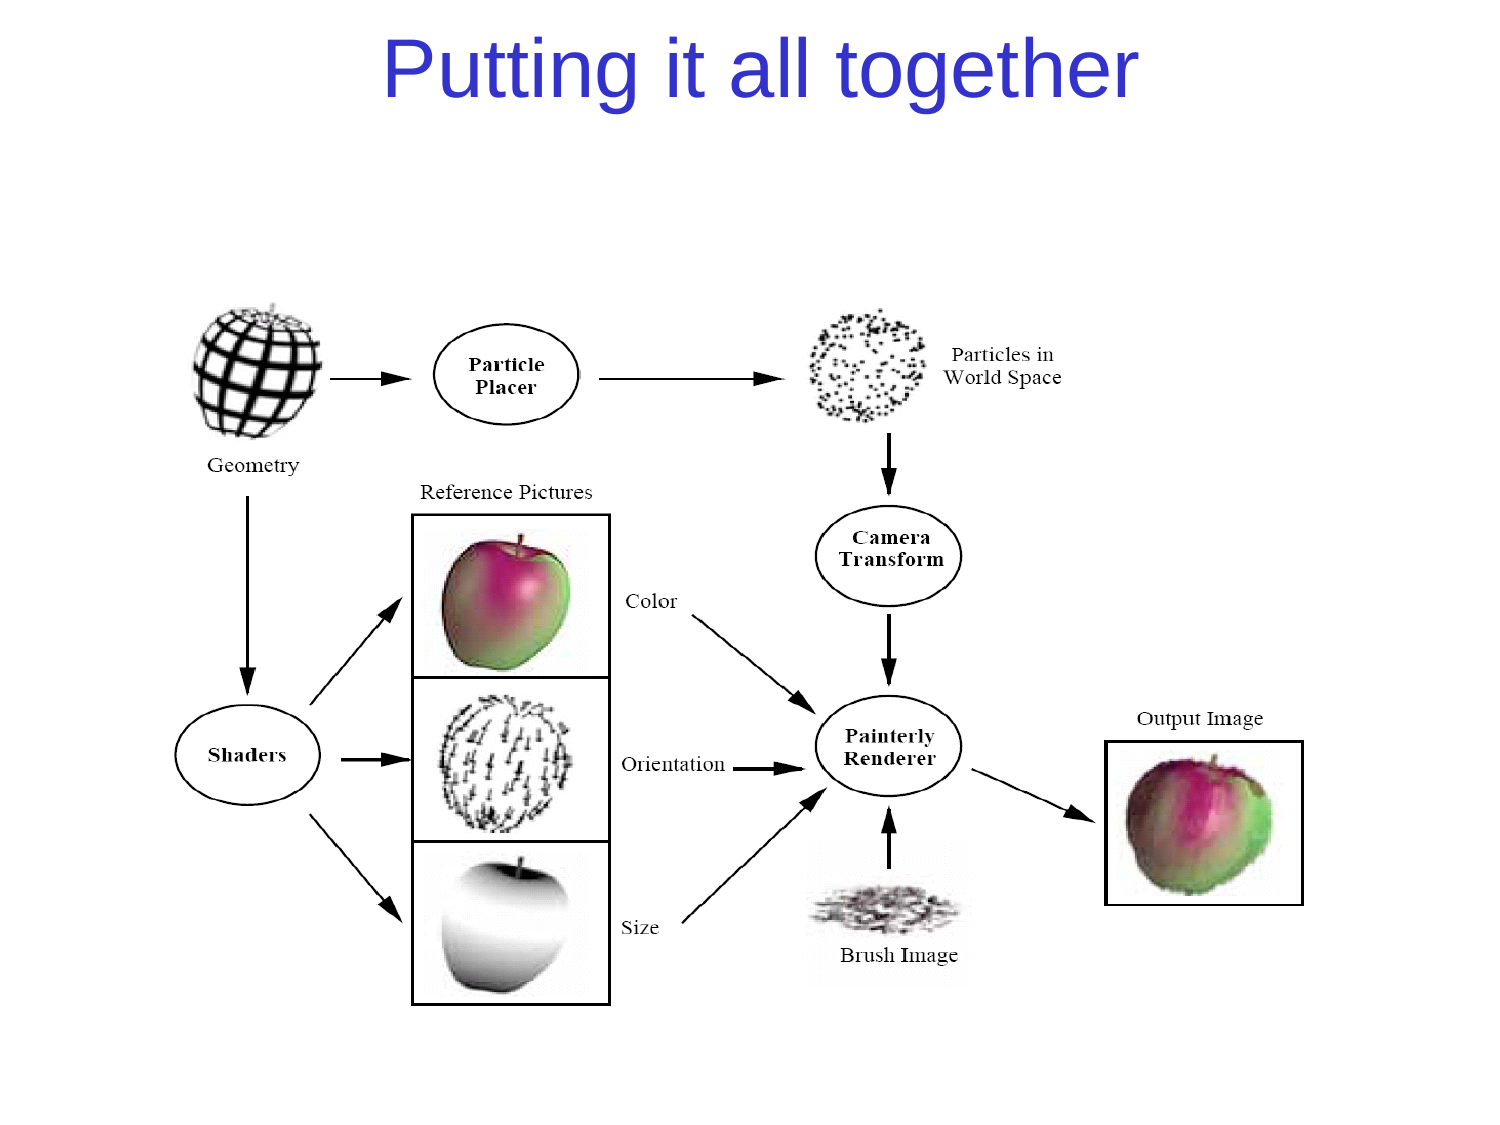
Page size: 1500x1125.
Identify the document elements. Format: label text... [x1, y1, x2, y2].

title Putting it all together [123, 0, 1400, 138]
picture [174, 294, 1311, 1010]
